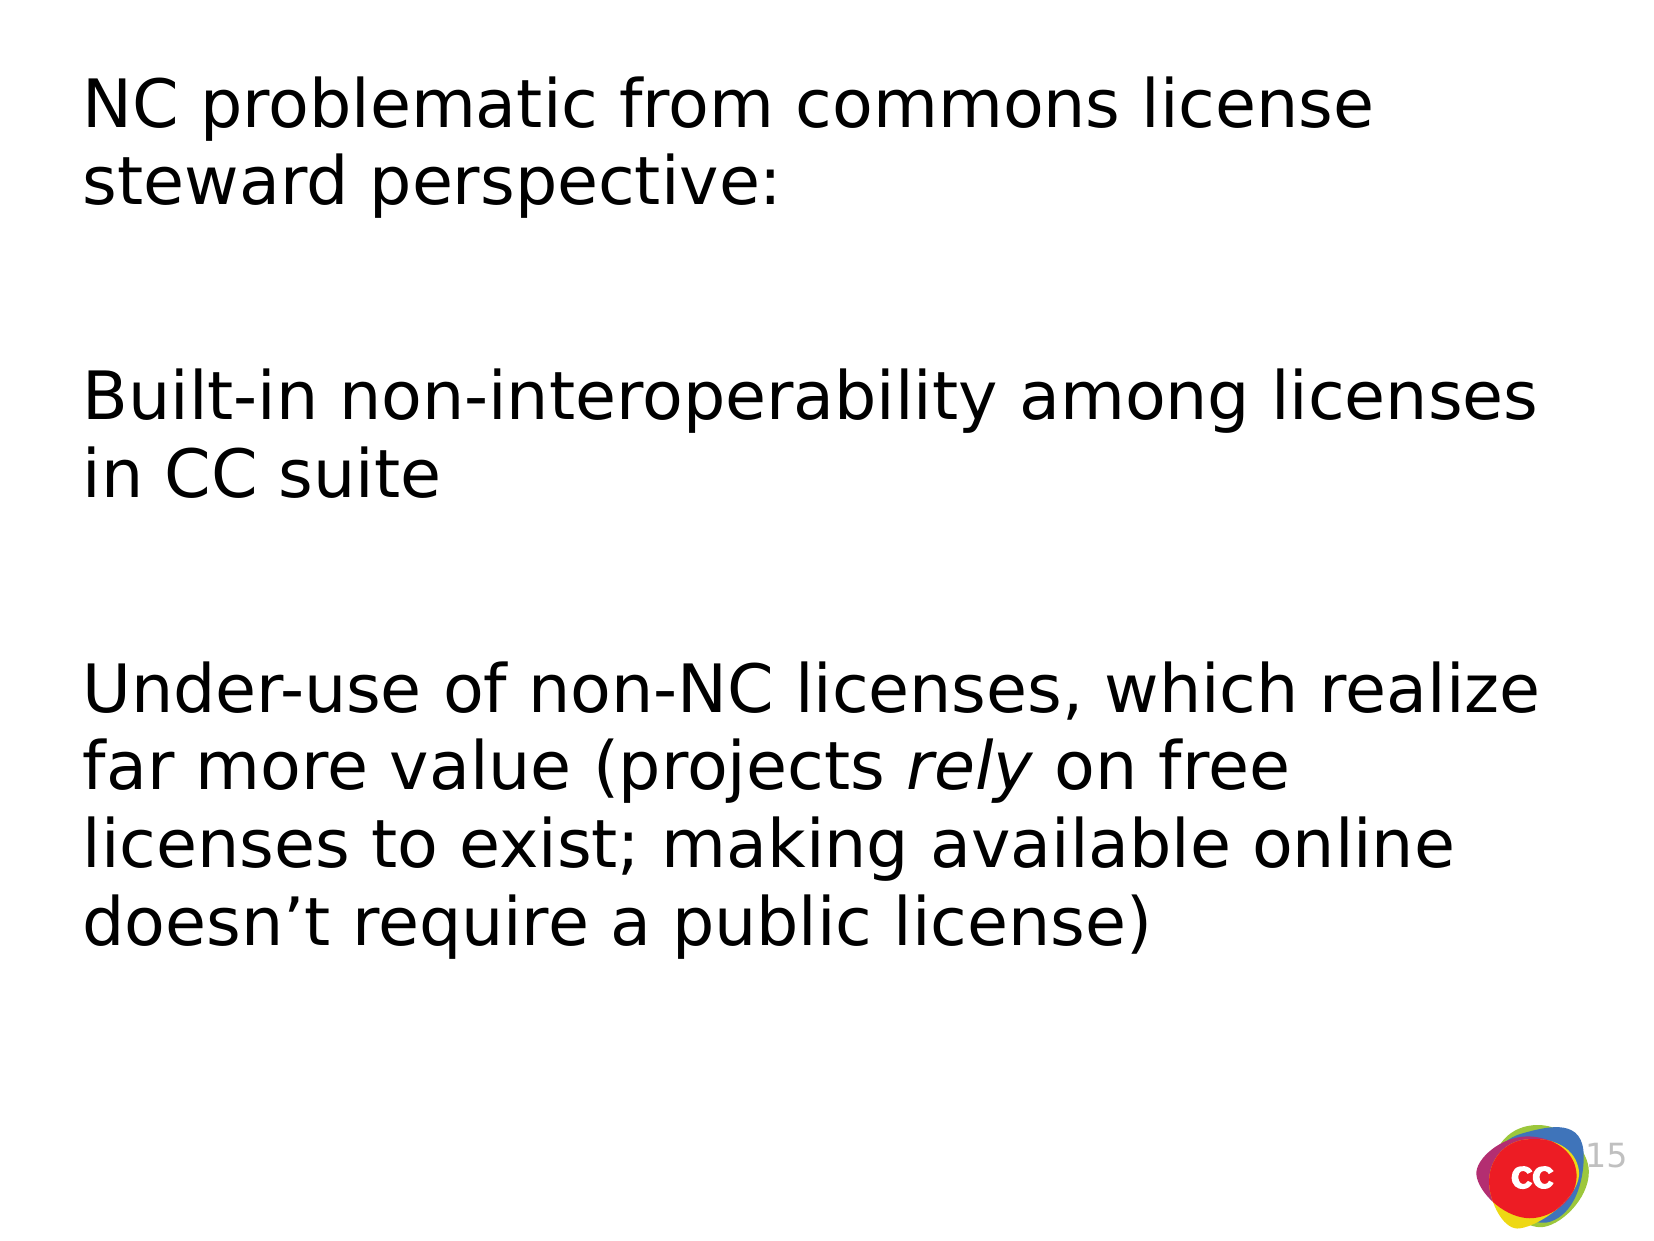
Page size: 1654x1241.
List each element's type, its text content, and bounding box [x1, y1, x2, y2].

list NC problematic from commons license steward perspective: Built-in non-interoperability among licenses in CC suite Under-use of non-NC licenses, which realize far more value (projects rely on free licenses to exist; making available online doesn’t require a public license) [82, 65, 1571, 1062]
